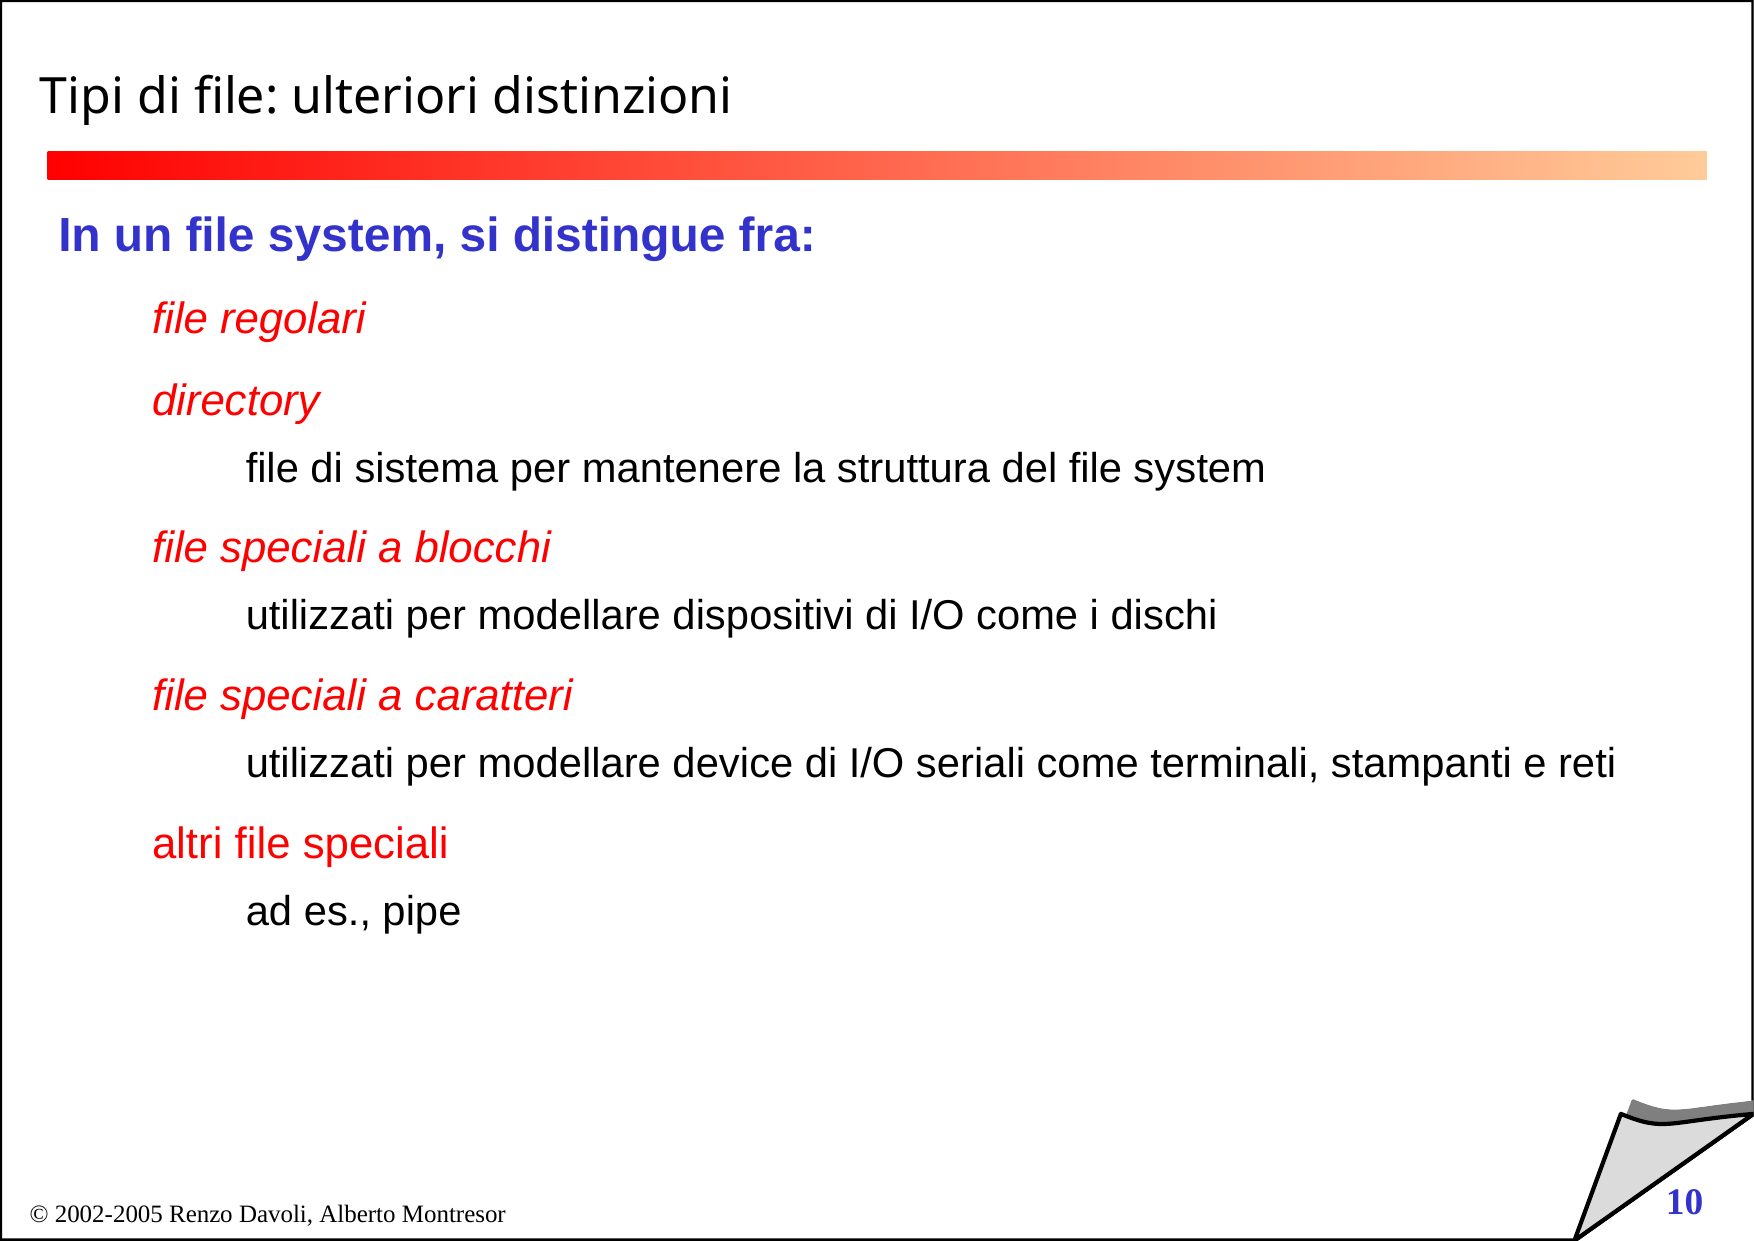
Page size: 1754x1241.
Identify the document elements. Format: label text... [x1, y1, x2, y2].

text_box Start [1469, 152, 1474, 179]
list In un file system, si distingue fra: file regolari directory file di sistema per mantenere la struttura del file system file speciali a blocchi utilizzati per modellare dispositivi di I/O come i dischi file speciali a caratteri utilizzati per modellare device di I/O seriali come terminali, stampanti e reti altri file speciali ad es., pipe [58, 206, 1695, 1070]
text_box 6-11 [1074, 152, 1078, 179]
title Tipi di file: ulteriori distinzioni [40, 49, 1713, 144]
